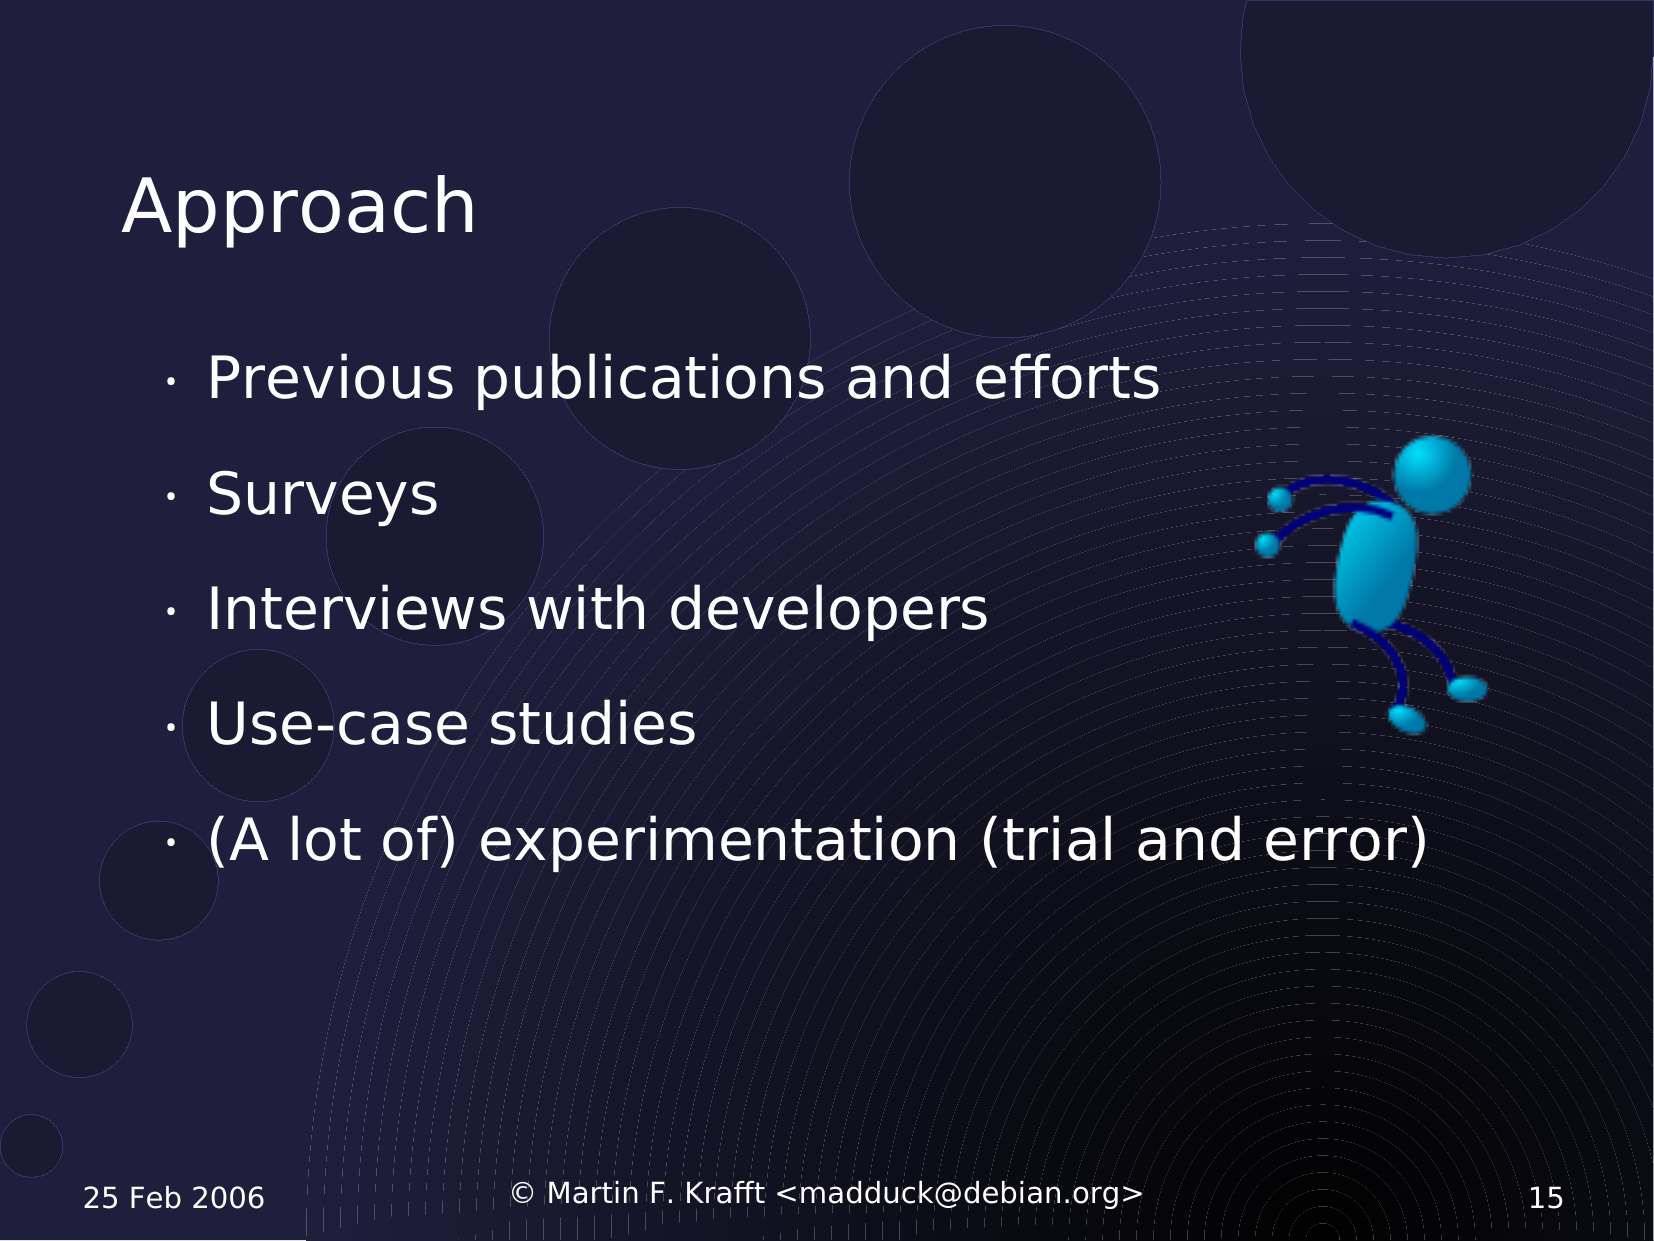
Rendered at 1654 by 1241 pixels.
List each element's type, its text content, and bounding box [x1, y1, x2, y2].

list Previous publications and efforts Surveys Interviews with developers Use-case studies (A lot of) experimentation (trial and error) [118, 344, 1534, 1127]
title Approach [121, 102, 1534, 311]
picture [1240, 411, 1566, 739]
